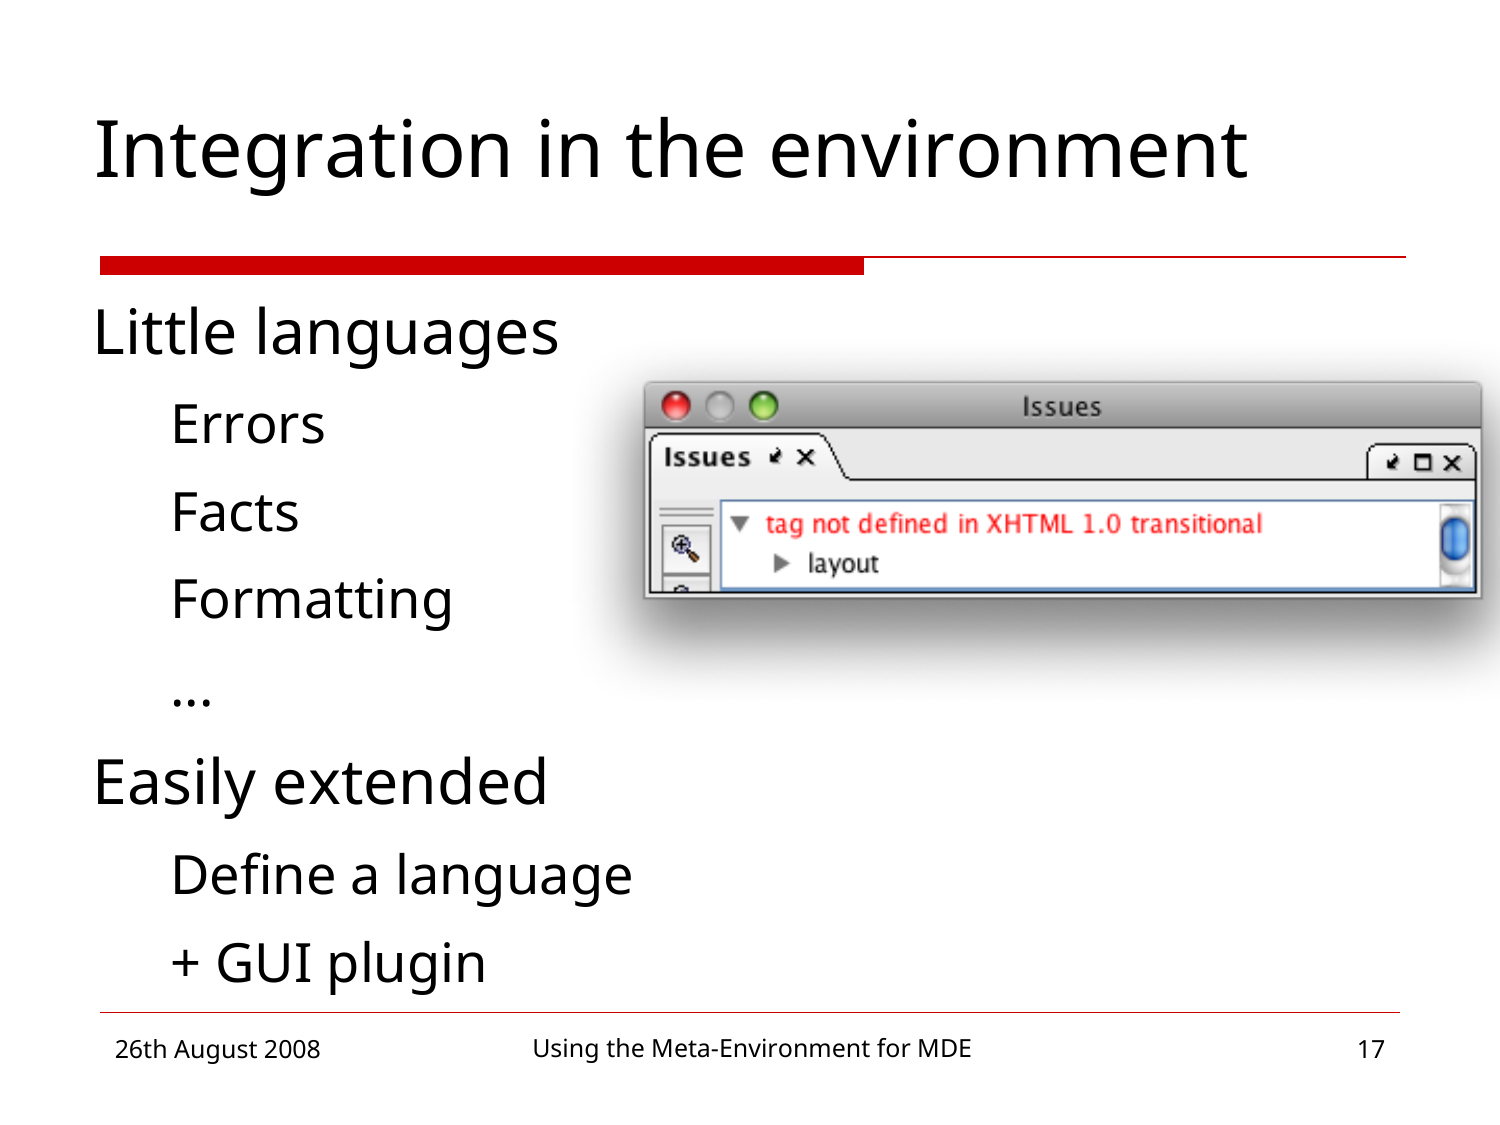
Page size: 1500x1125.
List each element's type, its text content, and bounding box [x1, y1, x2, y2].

picture [0, 0, 1500, 1125]
title Integration in the environment [94, 44, 1407, 250]
list Little languages Errors Facts Formatting ... Easily extended Define a language + GUI plugin [92, 287, 1406, 973]
